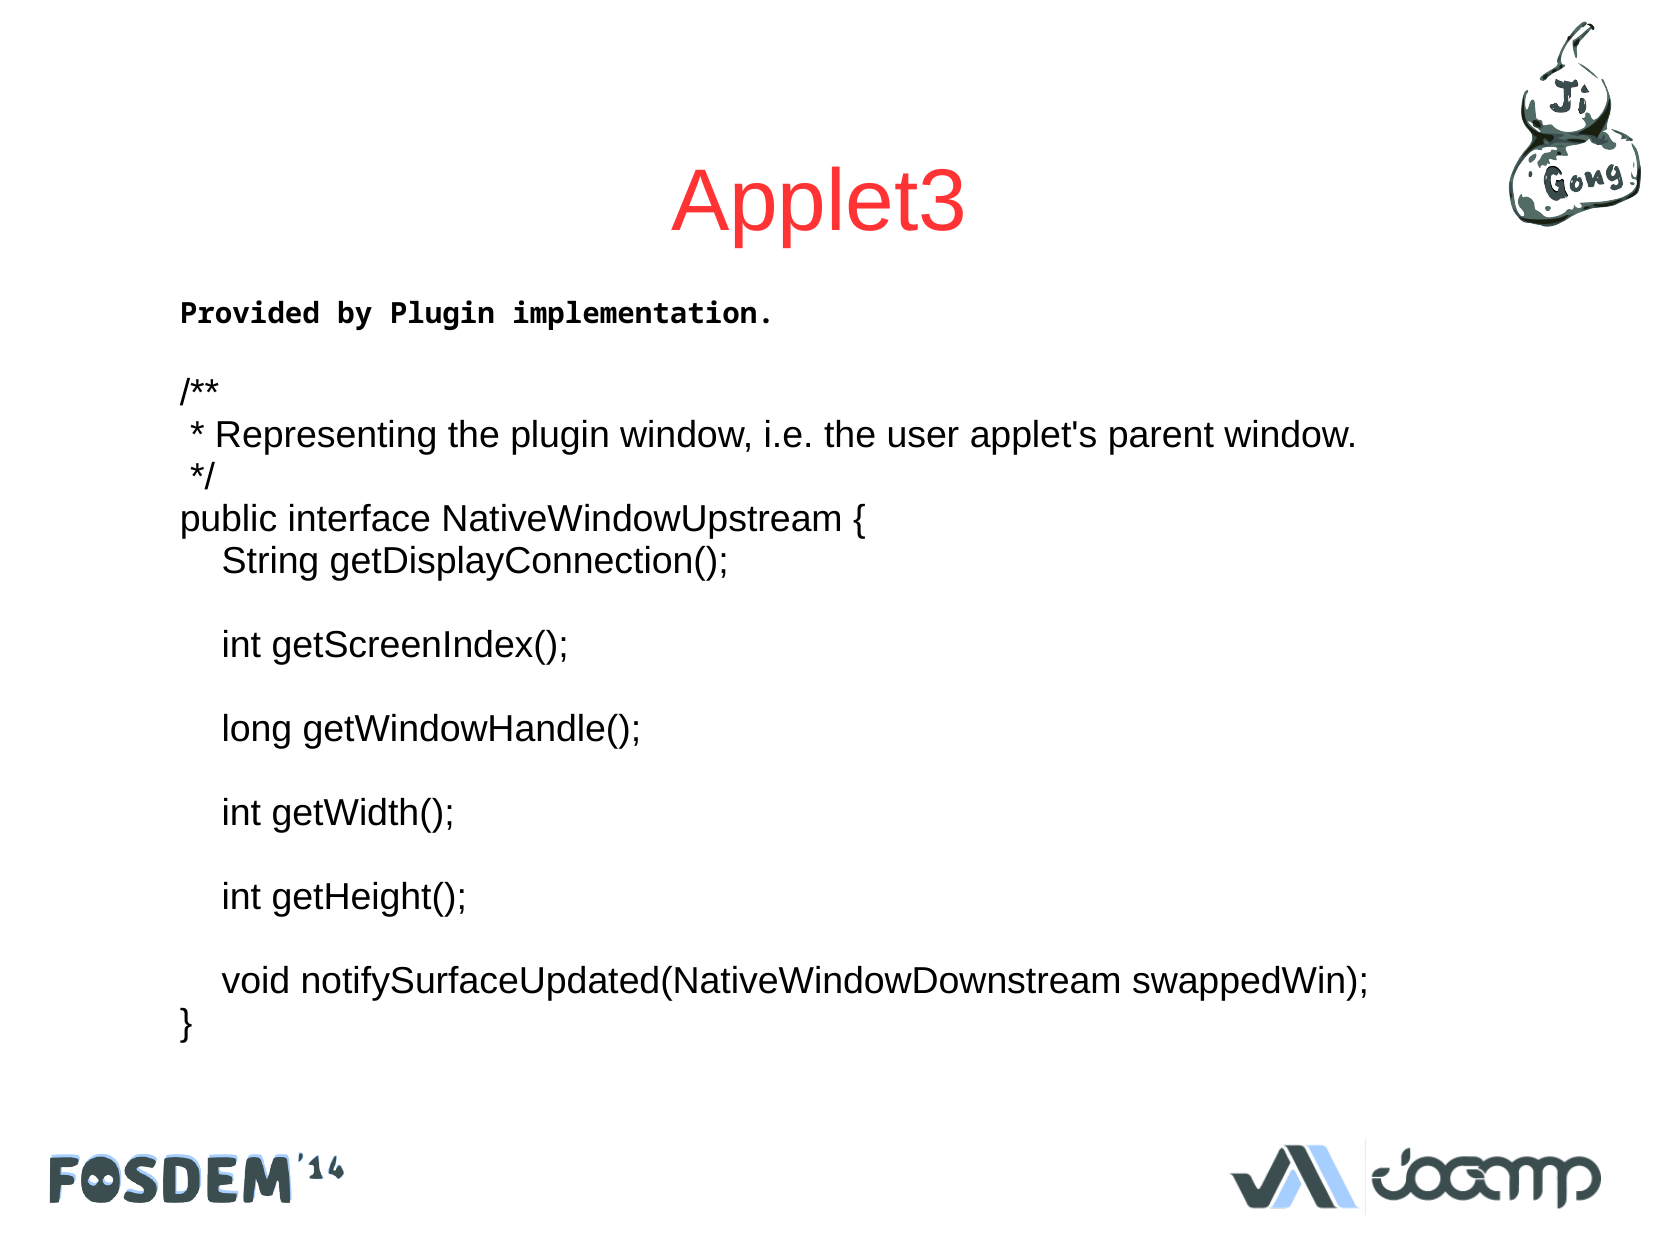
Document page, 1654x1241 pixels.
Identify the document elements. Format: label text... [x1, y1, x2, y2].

picture [1425, 19, 1654, 228]
picture [0, 914, 400, 1241]
text_box Provided by Plugin implementation. /** * Representing the plugin window, i.e. the user applet's parent window. */ public interface NativeWindowUpstream { String getDisplayConnection(); int getScreenIndex(); long getWindowHandle(); int getWidth(); int getHeight(); void notifySurfaceUpdated(NativeWindowDownstream swappedWin); } [165, 285, 1561, 1084]
picture [1228, 1139, 1601, 1215]
title Applet3 [66, 130, 1573, 269]
